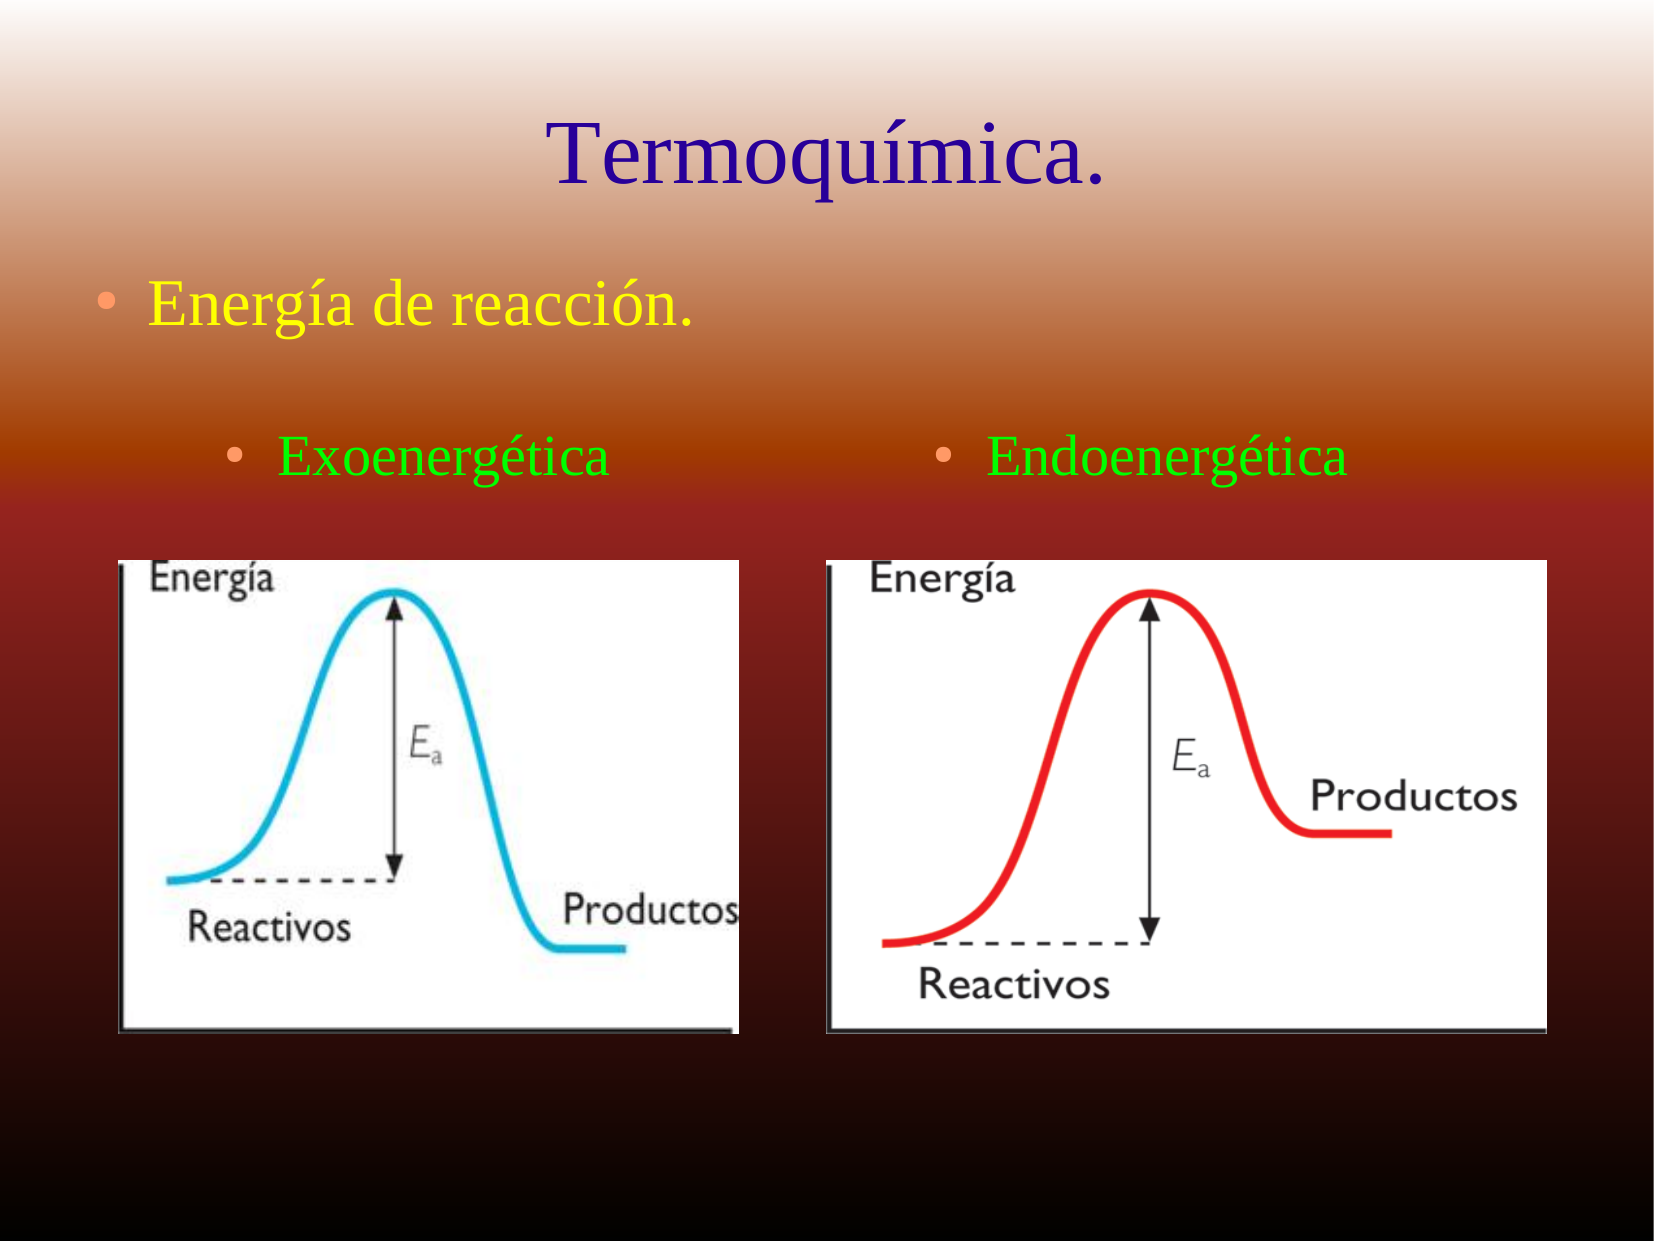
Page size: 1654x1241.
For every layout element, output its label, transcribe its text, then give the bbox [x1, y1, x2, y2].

list Energía de reacción. [76, 265, 827, 384]
title Termoquímica. [82, 49, 1571, 257]
picture [0, 0, 1654, 1241]
text_box Exoenergética [206, 423, 650, 502]
text_box Endoenergética [915, 423, 1359, 502]
